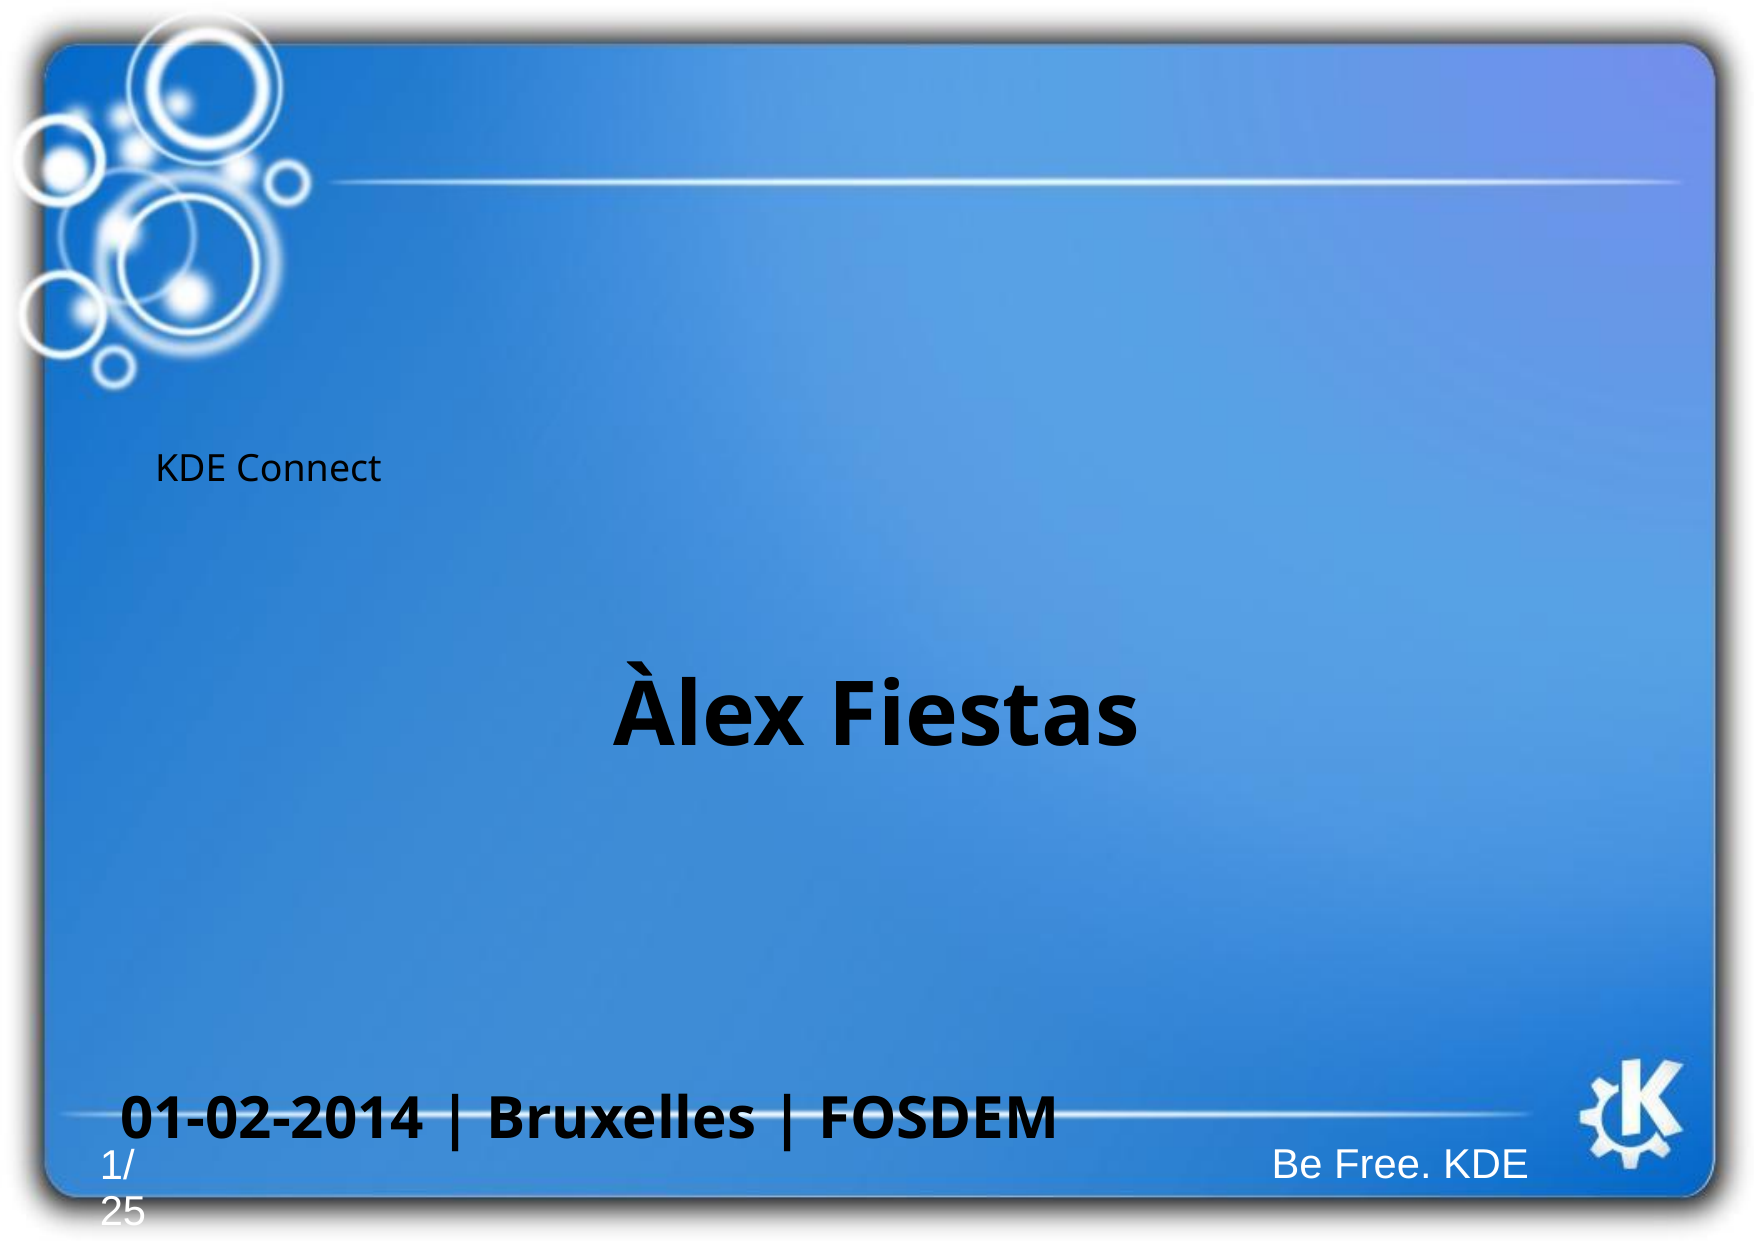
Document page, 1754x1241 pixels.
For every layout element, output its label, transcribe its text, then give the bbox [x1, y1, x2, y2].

text_box 01-02-2014 | Bruxelles | FOSDEM [105, 1068, 1286, 1181]
text_box Àlex Fiestas [475, 642, 1279, 774]
title KDE Connect [140, 434, 1614, 608]
picture [0, 0, 1754, 1241]
